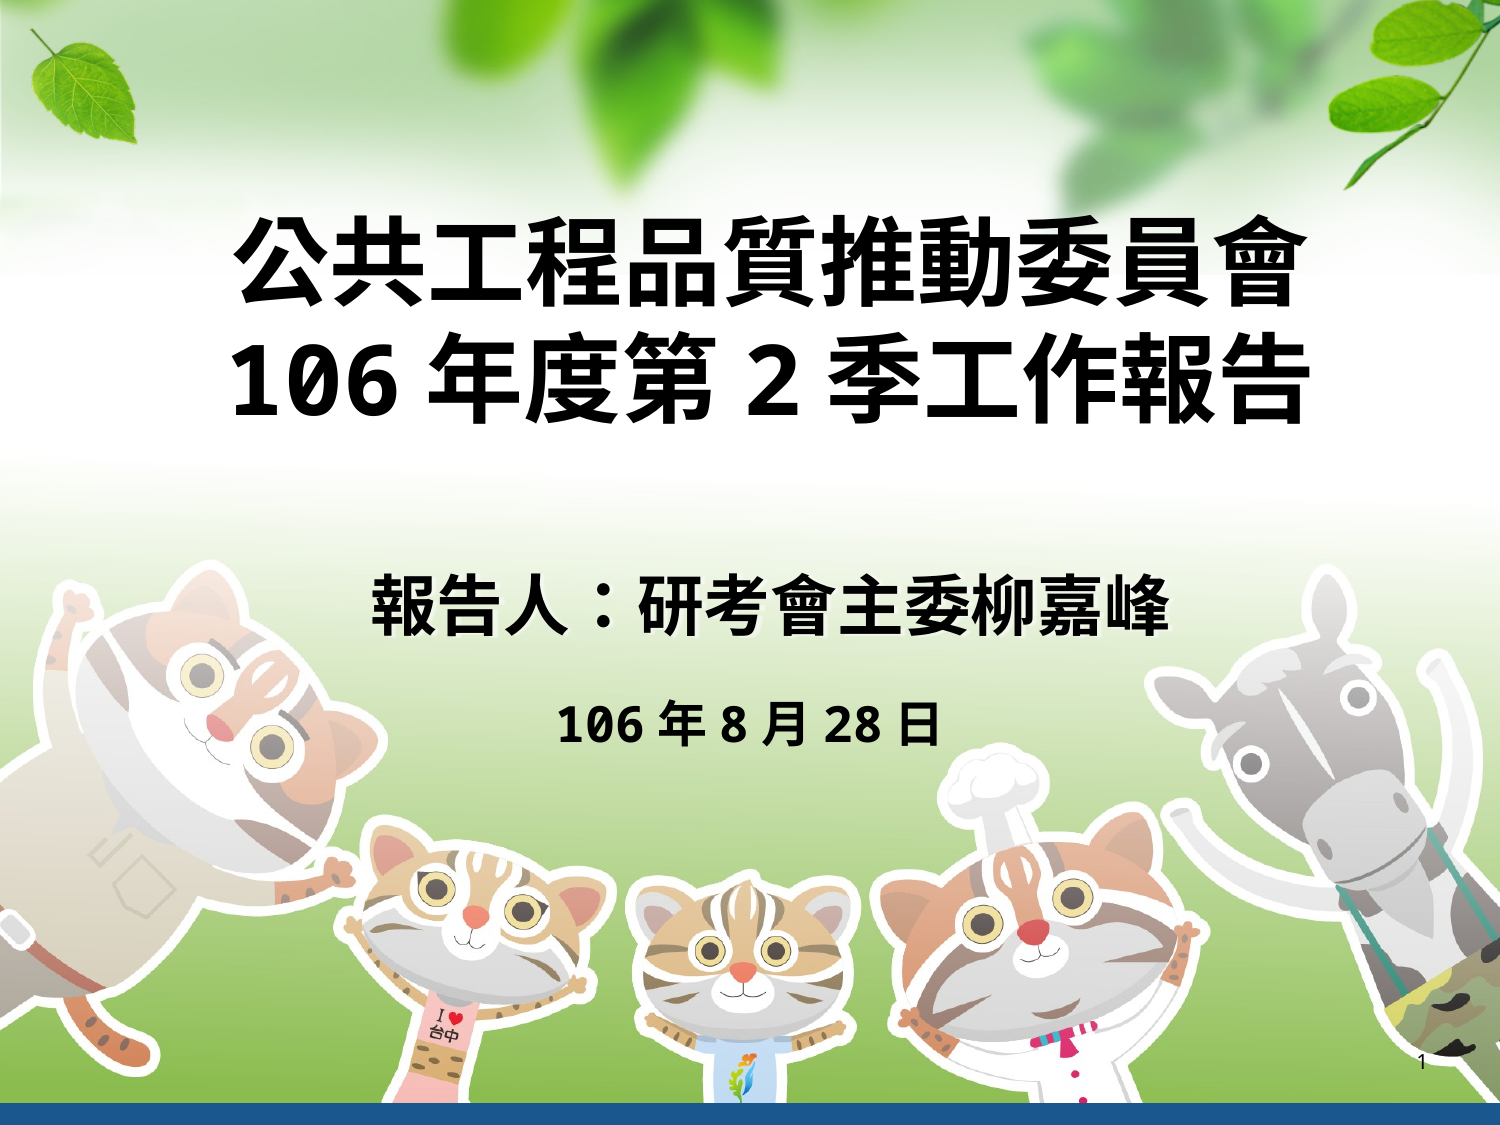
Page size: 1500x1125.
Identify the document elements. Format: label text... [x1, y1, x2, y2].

text_box 公共工程品質推動委員會 106年度第2季工作報告 [183, 172, 1359, 464]
text_box [1401, 1041, 1489, 1082]
text_box 報告人：研考會主委柳嘉峰 [303, 503, 1239, 783]
text_box 106年8月28日 [488, 685, 1013, 833]
picture [0, 352, 1500, 1103]
